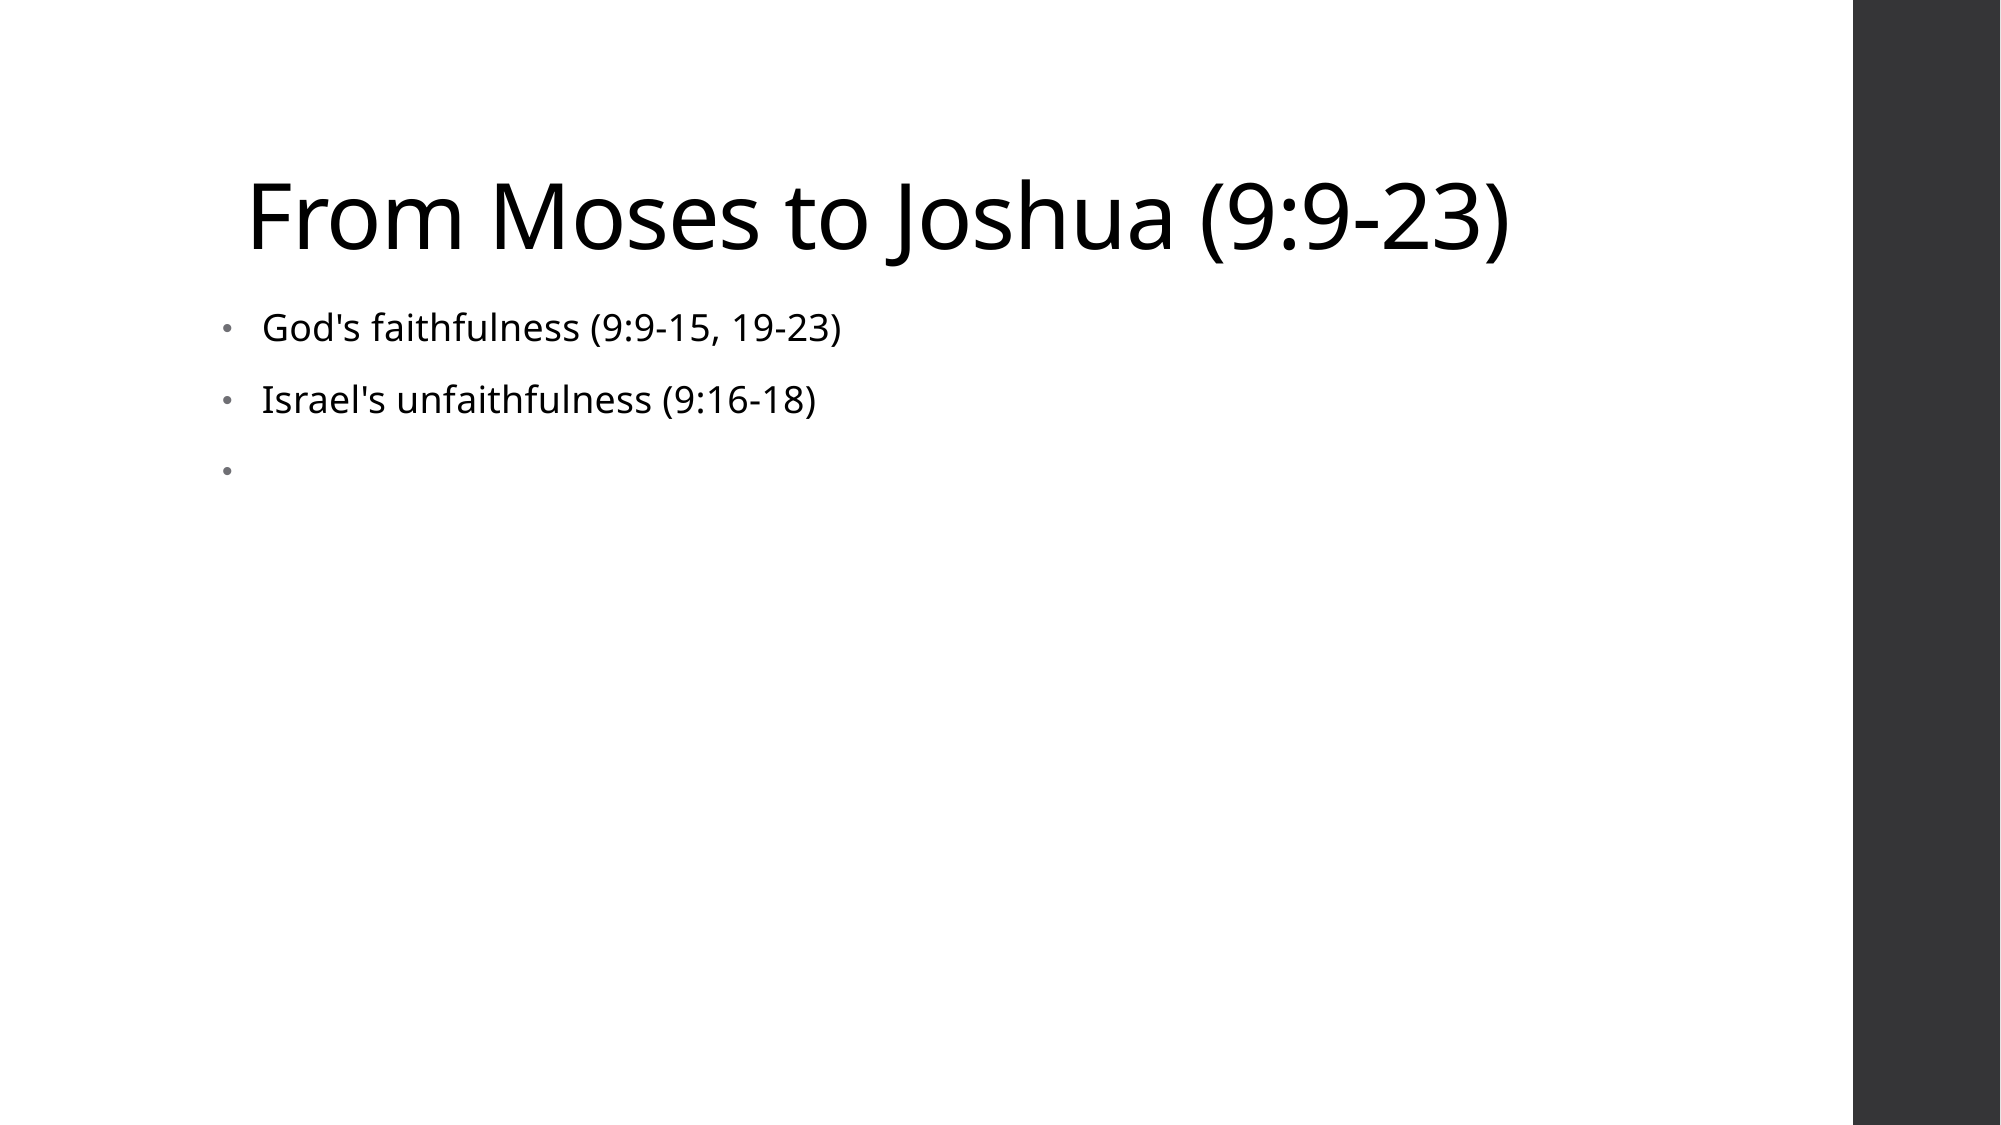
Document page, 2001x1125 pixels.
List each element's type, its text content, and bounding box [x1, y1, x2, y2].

list God's faithfulness (9:9-15, 19-23) Israel's unfaithfulness (9:16-18) [206, 299, 1617, 1014]
title From Moses to Joshua (9:9-23) [206, 60, 1797, 278]
